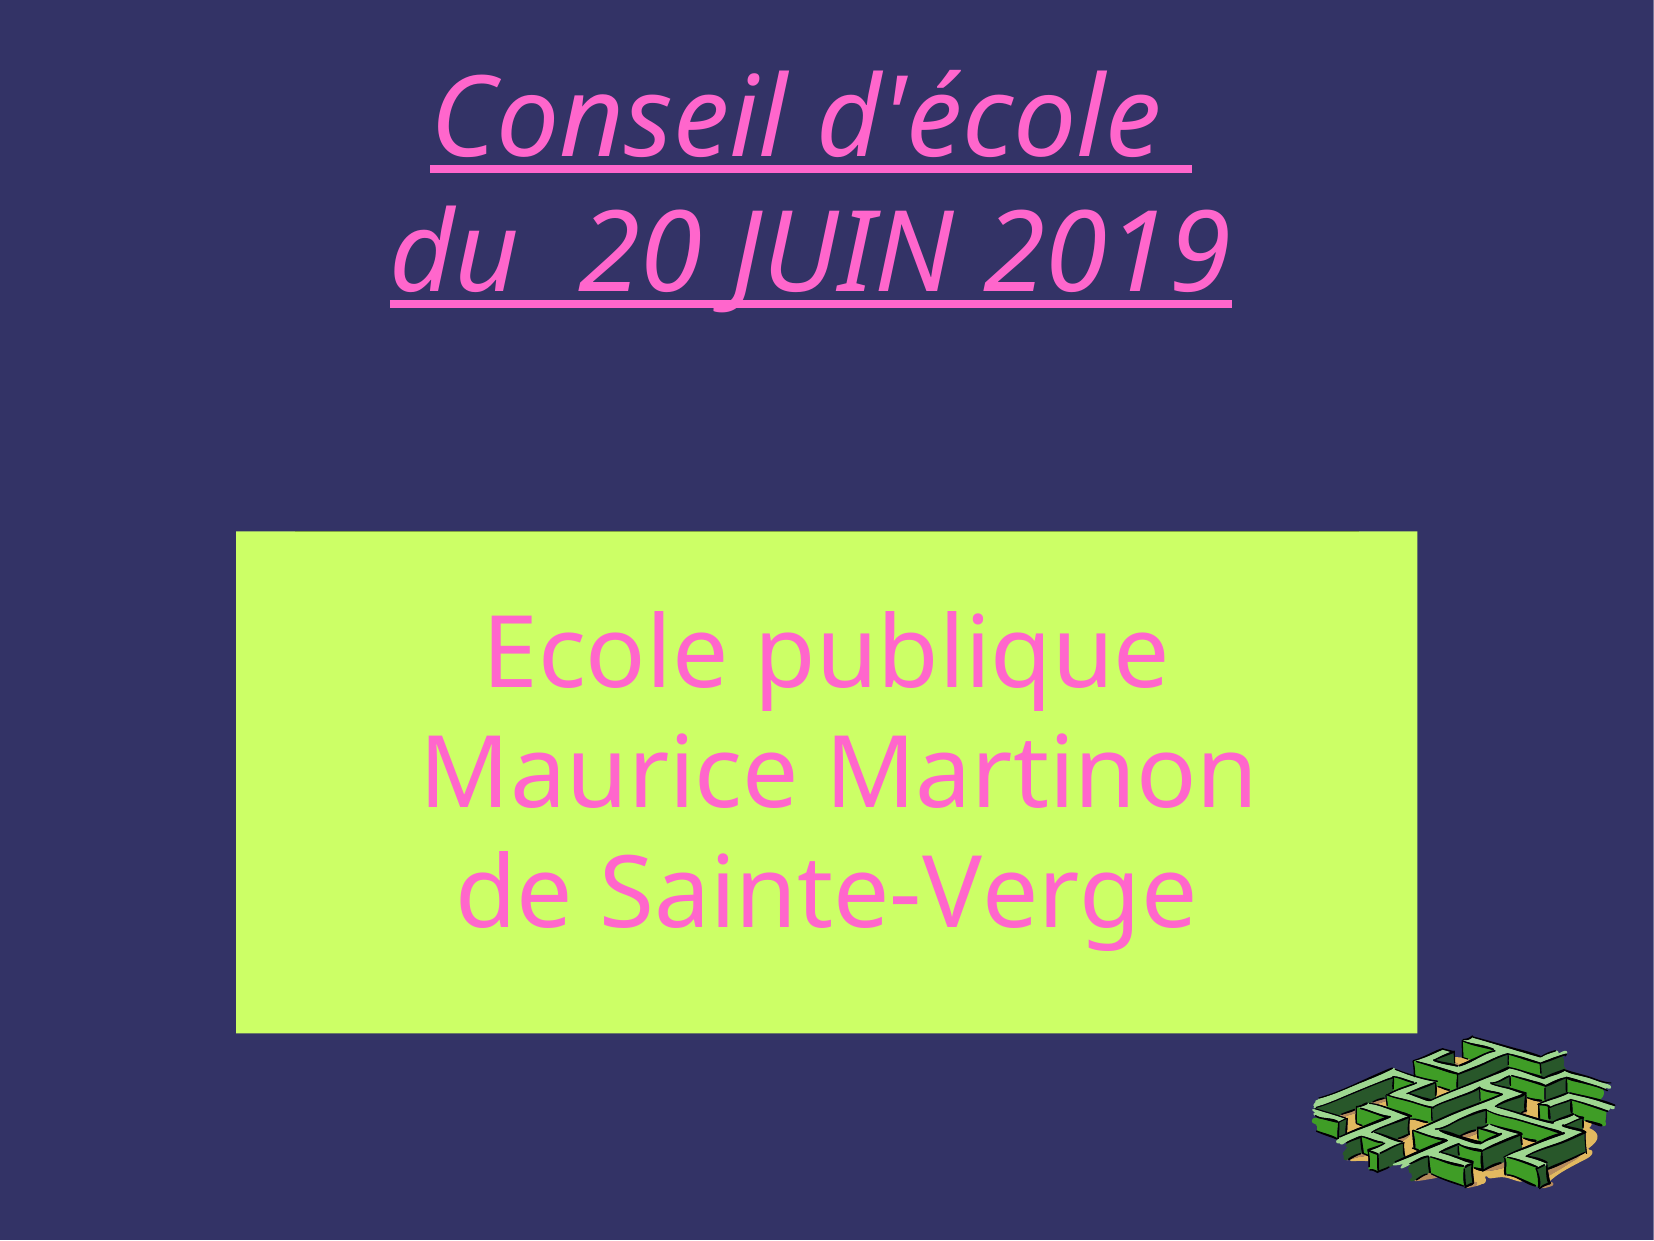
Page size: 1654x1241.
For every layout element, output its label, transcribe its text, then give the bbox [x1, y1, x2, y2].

subtitle Ecole publique Maurice Martinon de Sainte-Verge [236, 531, 1418, 1034]
title Conseil d'école du 20 JUIN 2019 [88, 42, 1534, 316]
